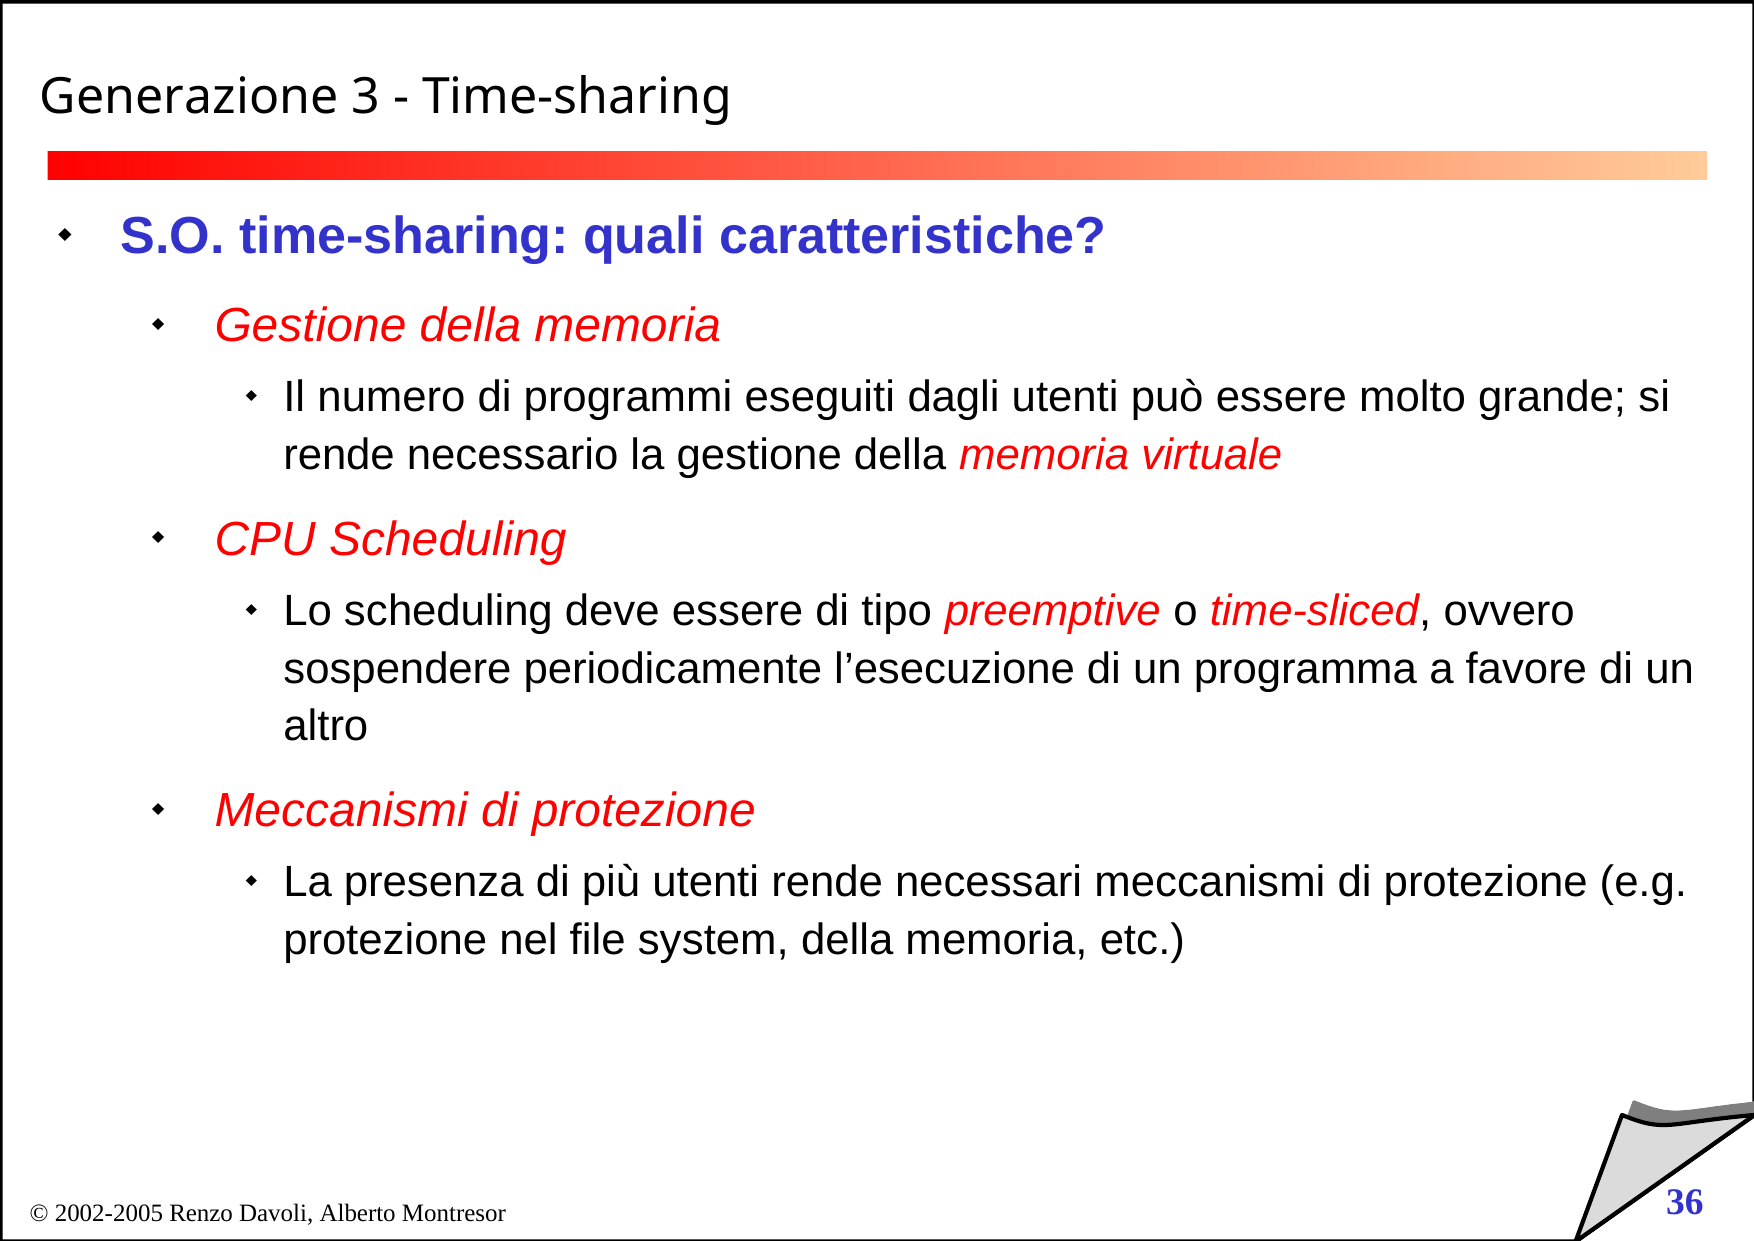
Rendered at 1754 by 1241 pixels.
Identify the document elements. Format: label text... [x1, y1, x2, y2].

list S.O. time-sharing: quali caratteristiche? Gestione della memoria Il numero di programmi eseguiti dagli utenti può essere molto grande; si rende necessario la gestione della memoria virtuale CPU Scheduling Lo scheduling deve essere di tipo preemptive o time-sliced, ovvero sospendere periodicamente l’esecuzione di un programma a favore di un altro Meccanismi di protezione La presenza di più utenti rende necessari meccanismi di protezione (e.g. protezione nel file system, della memoria, etc.) [58, 206, 1696, 964]
title Generazione 3 - Time-sharing [40, 49, 1713, 144]
